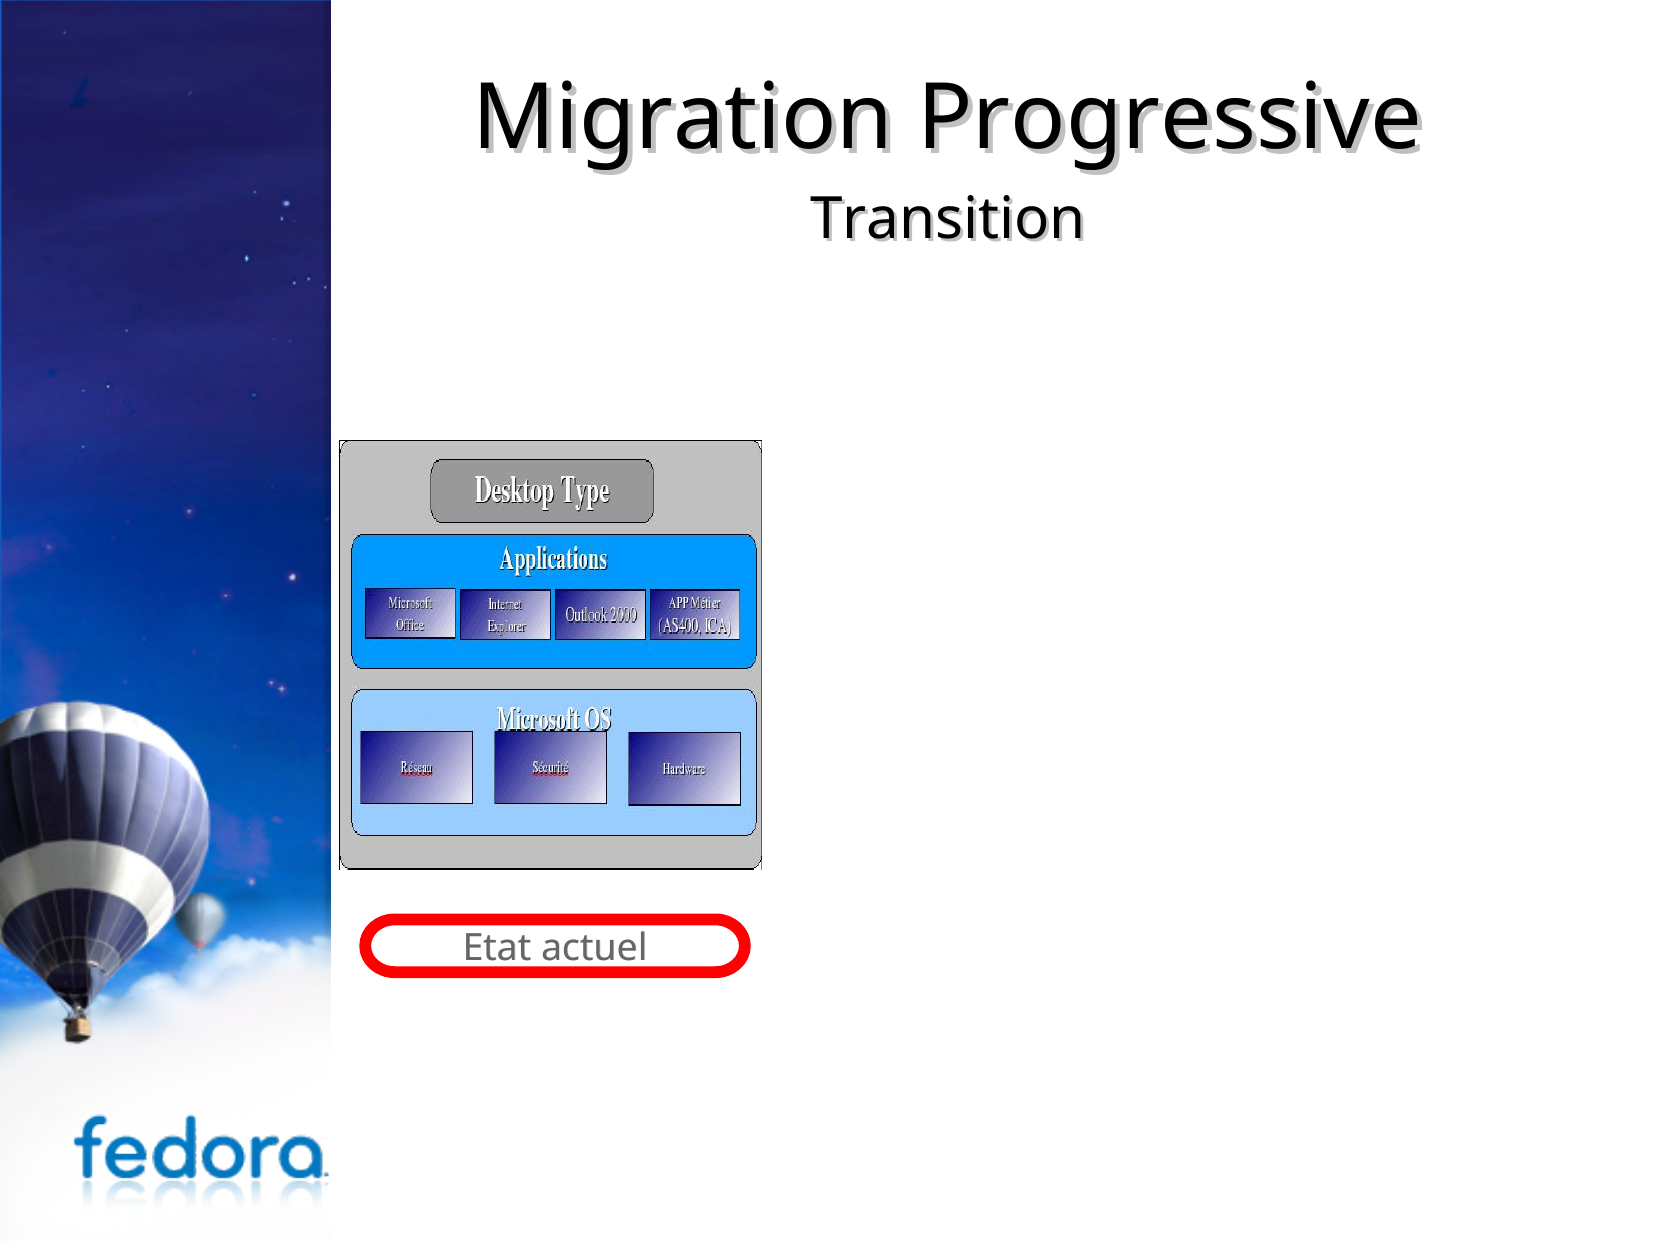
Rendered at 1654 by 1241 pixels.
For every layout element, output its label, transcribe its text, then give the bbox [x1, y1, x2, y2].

title Migration Progressive Transition [331, 49, 1571, 257]
picture [0, 0, 331, 1241]
picture [338, 440, 762, 870]
text_box Etat actuel [365, 919, 745, 973]
